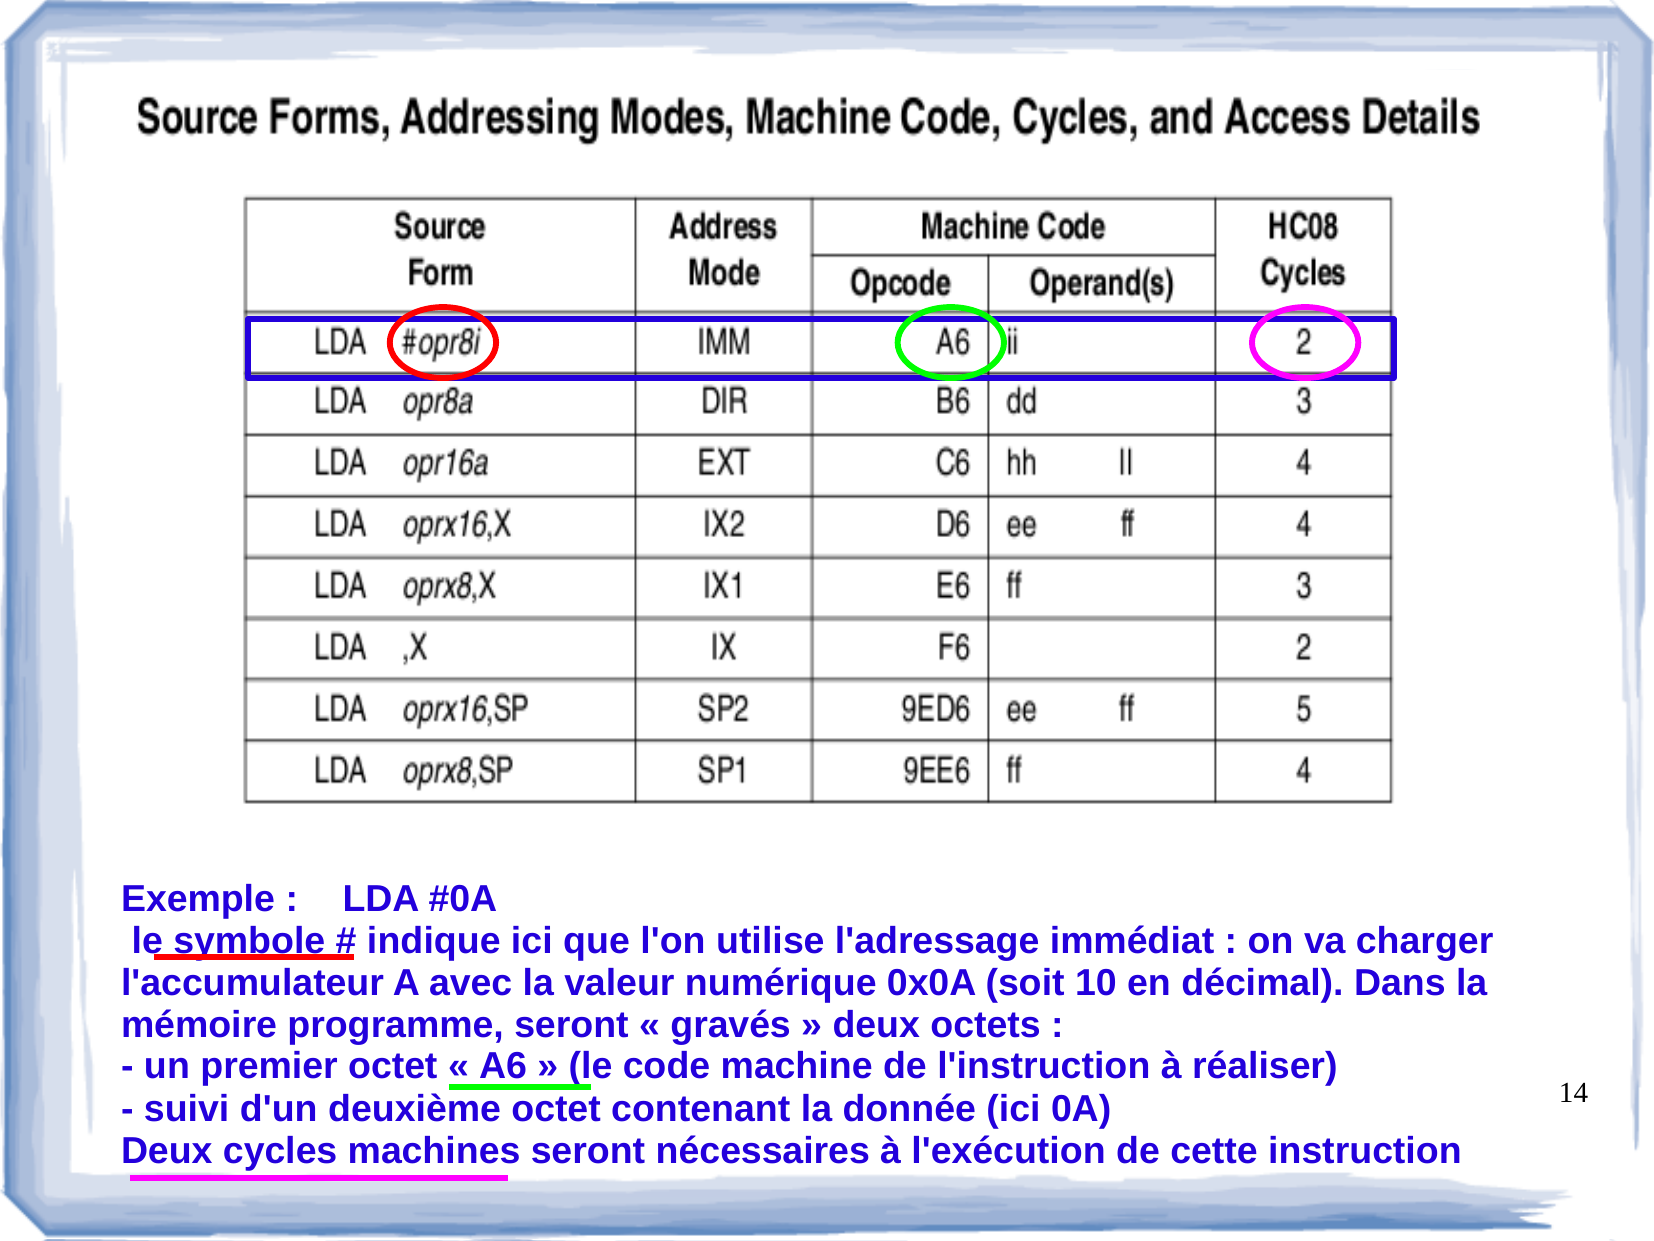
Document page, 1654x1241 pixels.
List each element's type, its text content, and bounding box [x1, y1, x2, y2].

text_box Exemple : LDA #0A le symbole # indique ici que l'on utilise l'adressage immédiat : on va charger l'accumulateur A avec la valeur numérique 0x0A (soit 10 en décimal). Dans la mémoire programme, seront « gravés » deux octets : - un premier octet « A6 » (le code machine de l'instruction à réaliser) - suivi d'un deuxième octet contenant la donnée (ici 0A) Deux cycles machines seront nécessaires à l'exécution de cette instruction [106, 869, 1583, 1179]
picture [0, 0, 1654, 1241]
